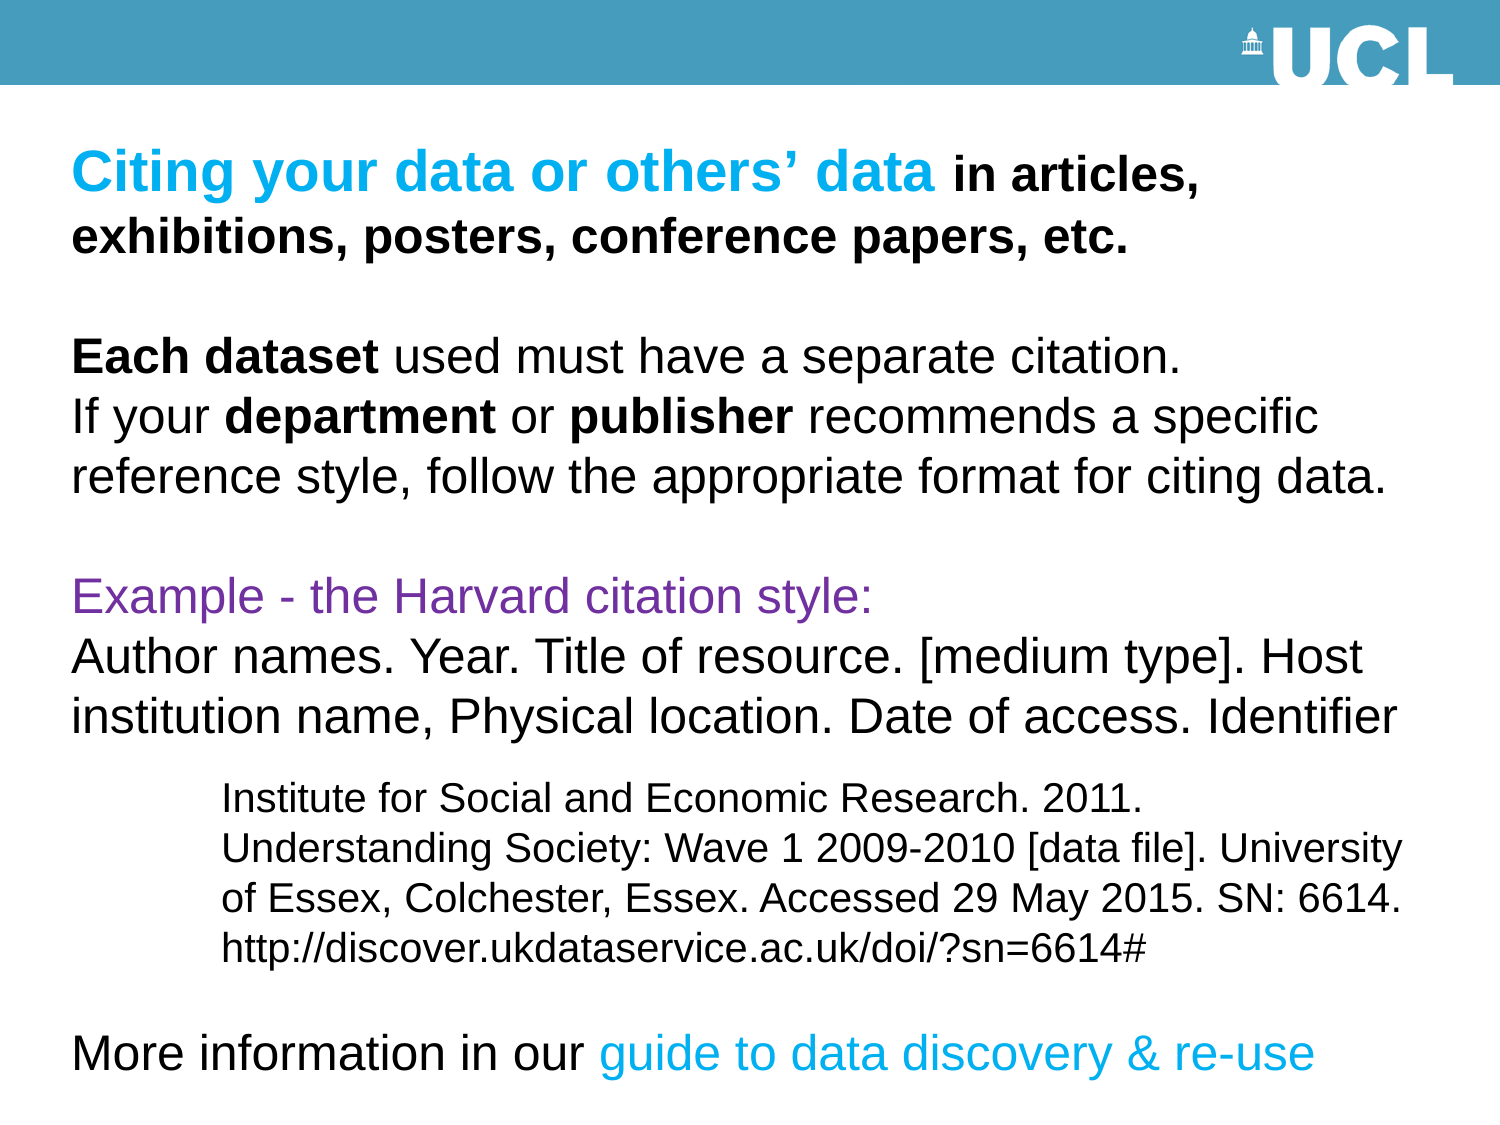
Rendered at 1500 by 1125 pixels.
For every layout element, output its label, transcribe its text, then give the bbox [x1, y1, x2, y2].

text_box Citing your data or others’ data in articles, exhibitions, posters, conference papers, etc. Each dataset used must have a separate citation. If your department or publisher recommends a specific reference style, follow the appropriate format for citing data. Example - the Harvard citation style: Author names. Year. Title of resource. [medium type]. Host institution name, Physical location. Date of access. Identifier Institute for Social and Economic Research. 2011. Understanding Society: Wave 1 2009-2010 [data file]. University of Essex, Colchester, Essex. Accessed 29 May 2015. SN: 6614. http://discover.ukdataservice.ac.uk/doi/?sn=6614# More information in our guide to data discovery & re-use [55, 125, 1426, 1094]
